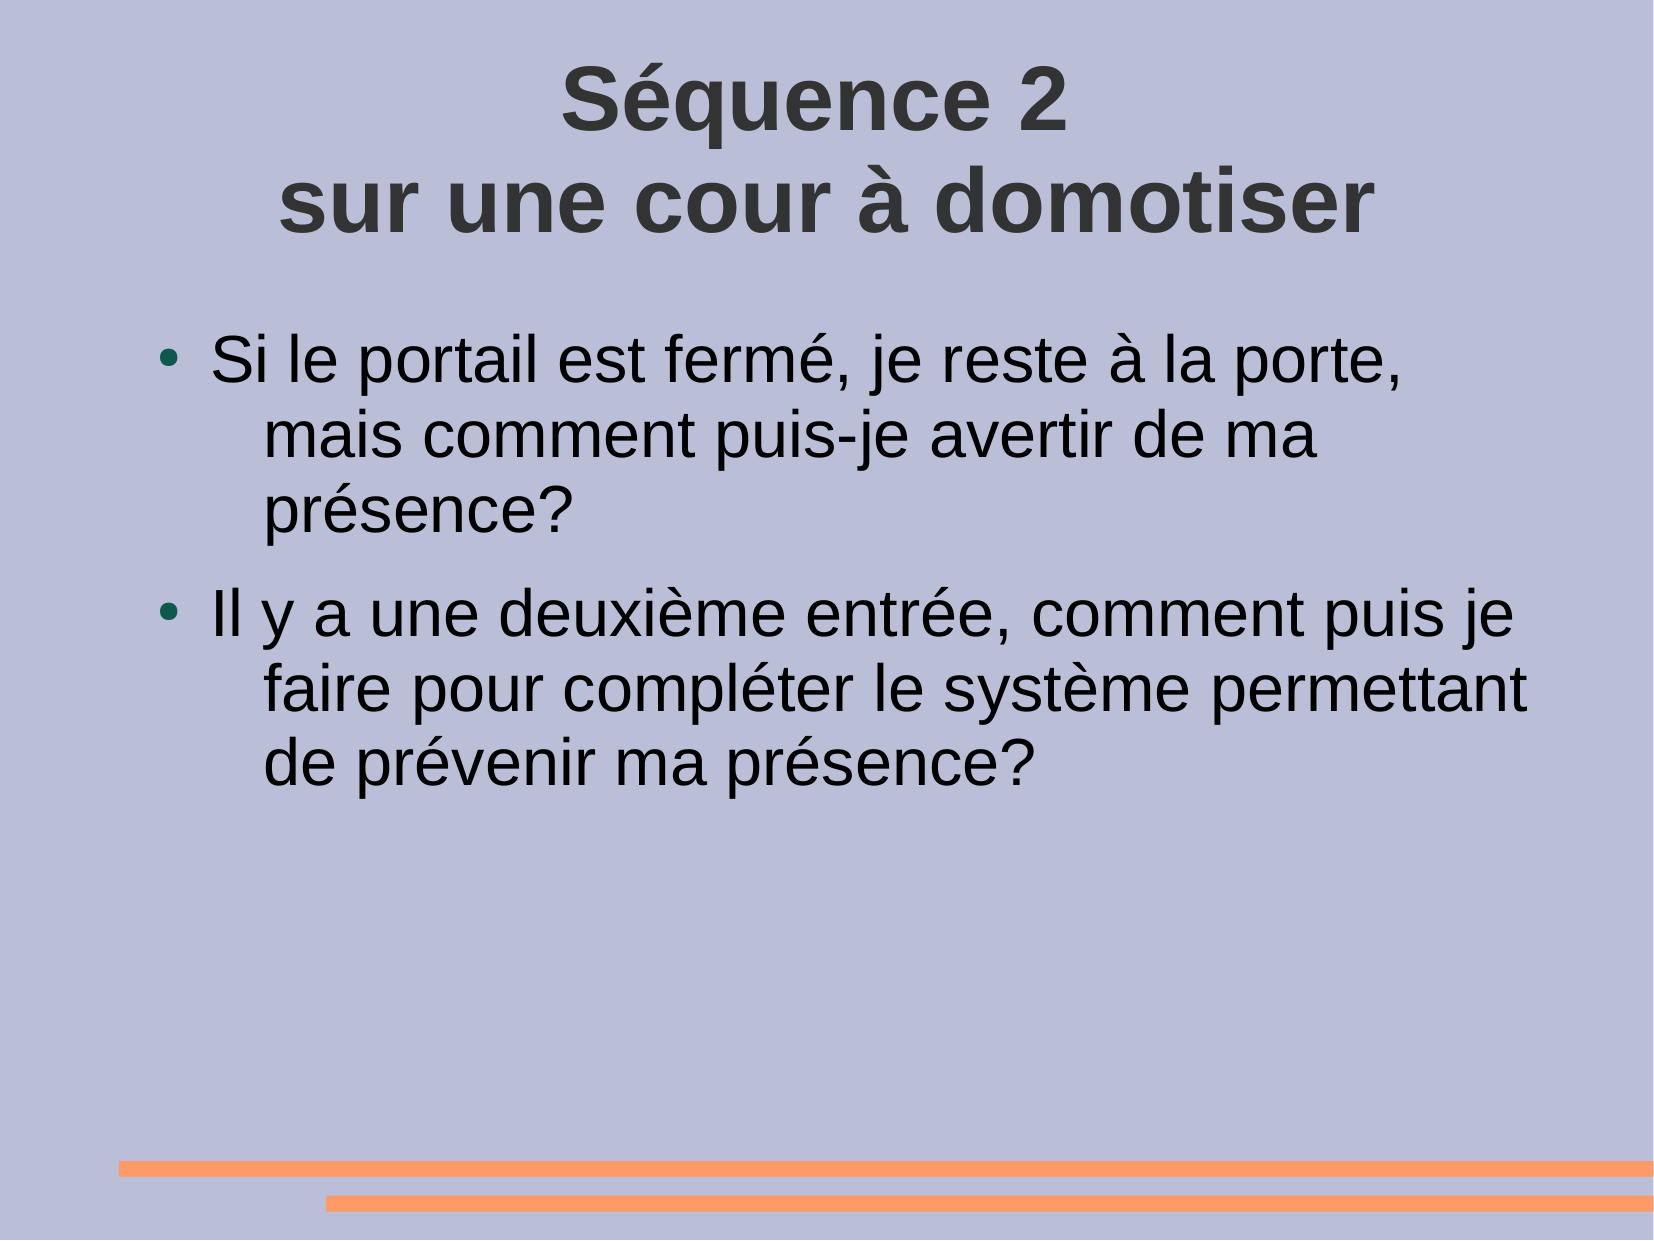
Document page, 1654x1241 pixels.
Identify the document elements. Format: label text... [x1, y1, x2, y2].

list Si le portail est fermé, je reste à la porte, mais comment puis-je avertir de ma présence? Il y a une deuxième entrée, comment puis je faire pour compléter le système permettant de prévenir ma présence? [121, 322, 1561, 1132]
title Séquence 2 sur une cour à domotiser [121, 46, 1534, 254]
